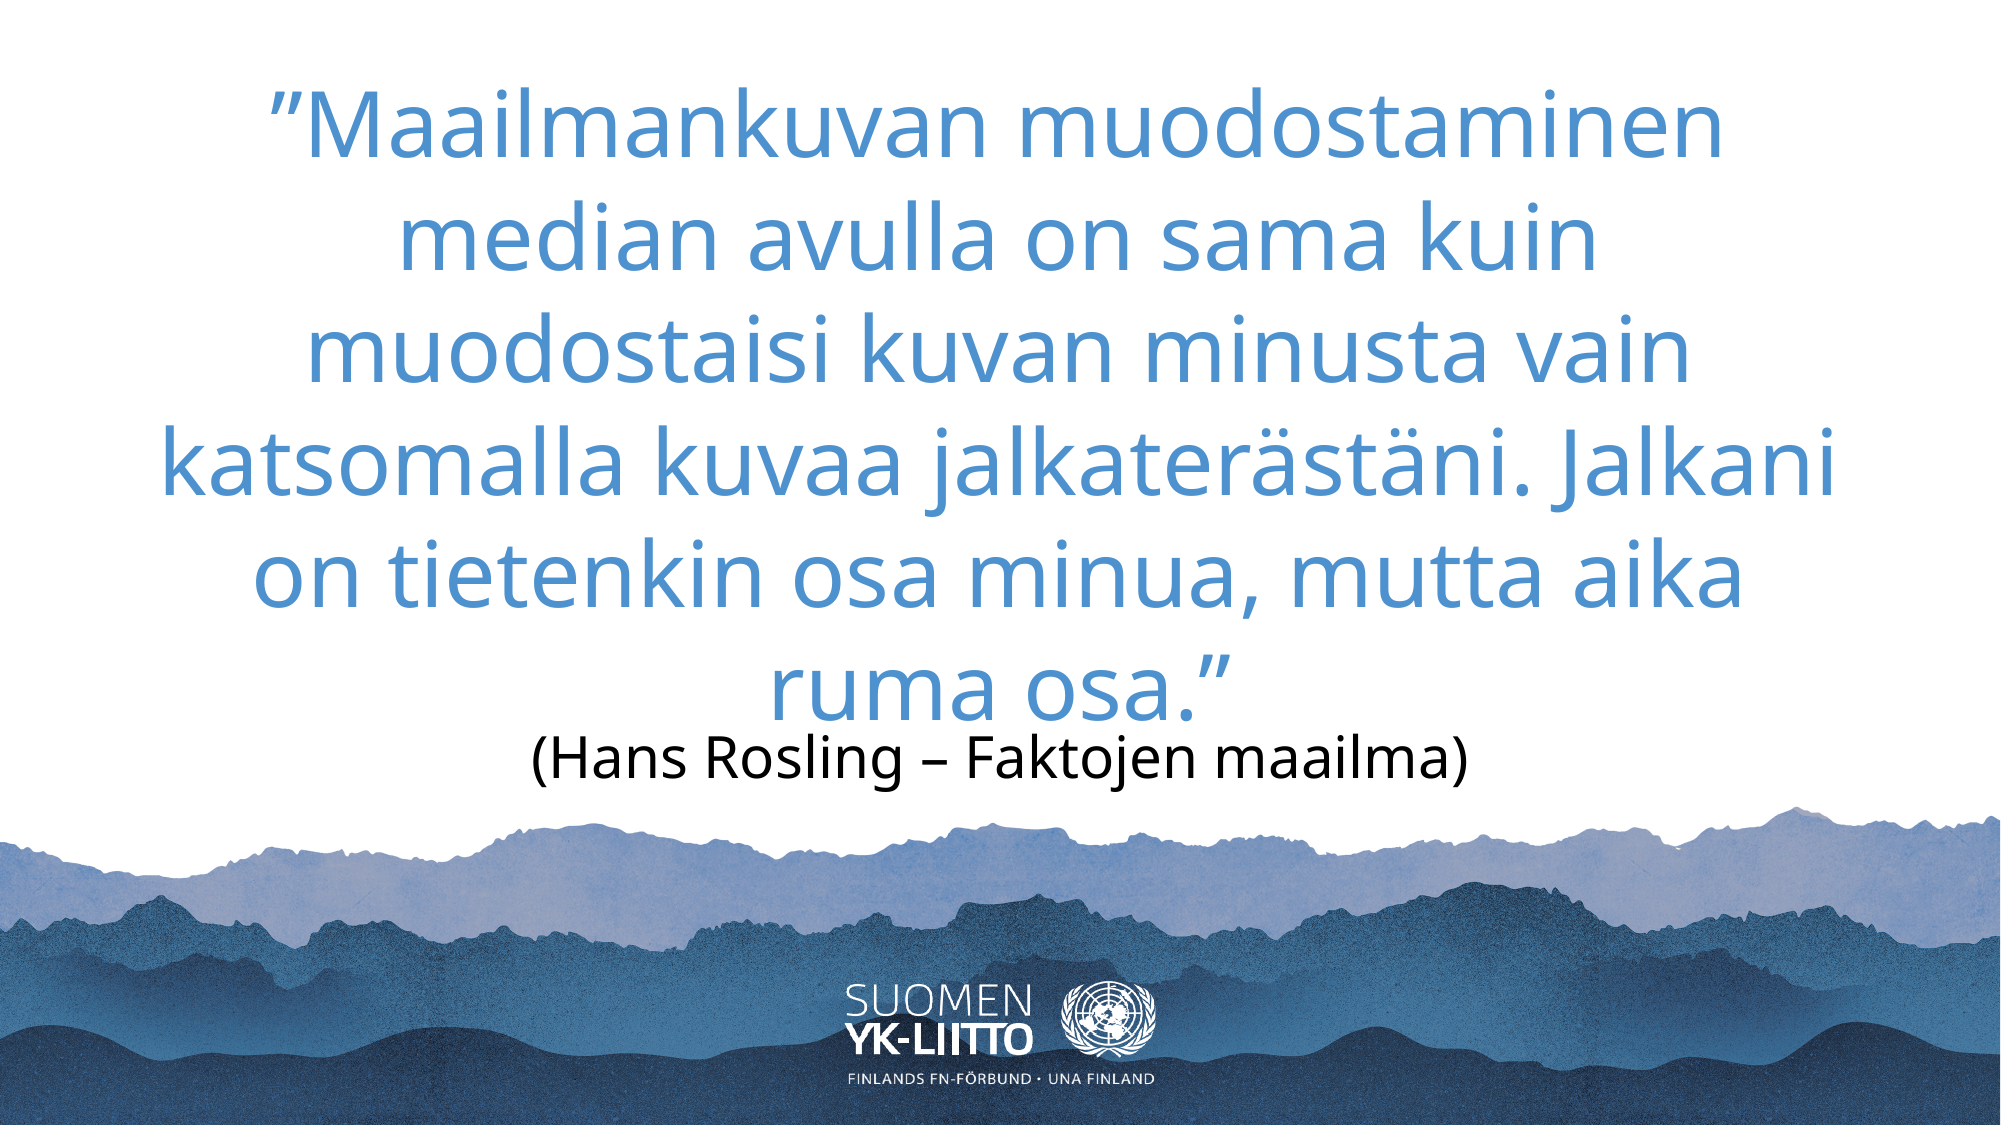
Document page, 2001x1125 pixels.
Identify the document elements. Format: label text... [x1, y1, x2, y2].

picture [844, 980, 1156, 1087]
list (Hans Rosling – Faktojen maailma) [137, 713, 1863, 1014]
title ”Maailmankuvan muodostaminen median avulla on sama kuin muodostaisi kuvan minusta vain katsomalla kuvaa jalkaterästäni. Jalkani on tietenkin osa minua, mutta aika ruma osa.” [137, 59, 1863, 713]
